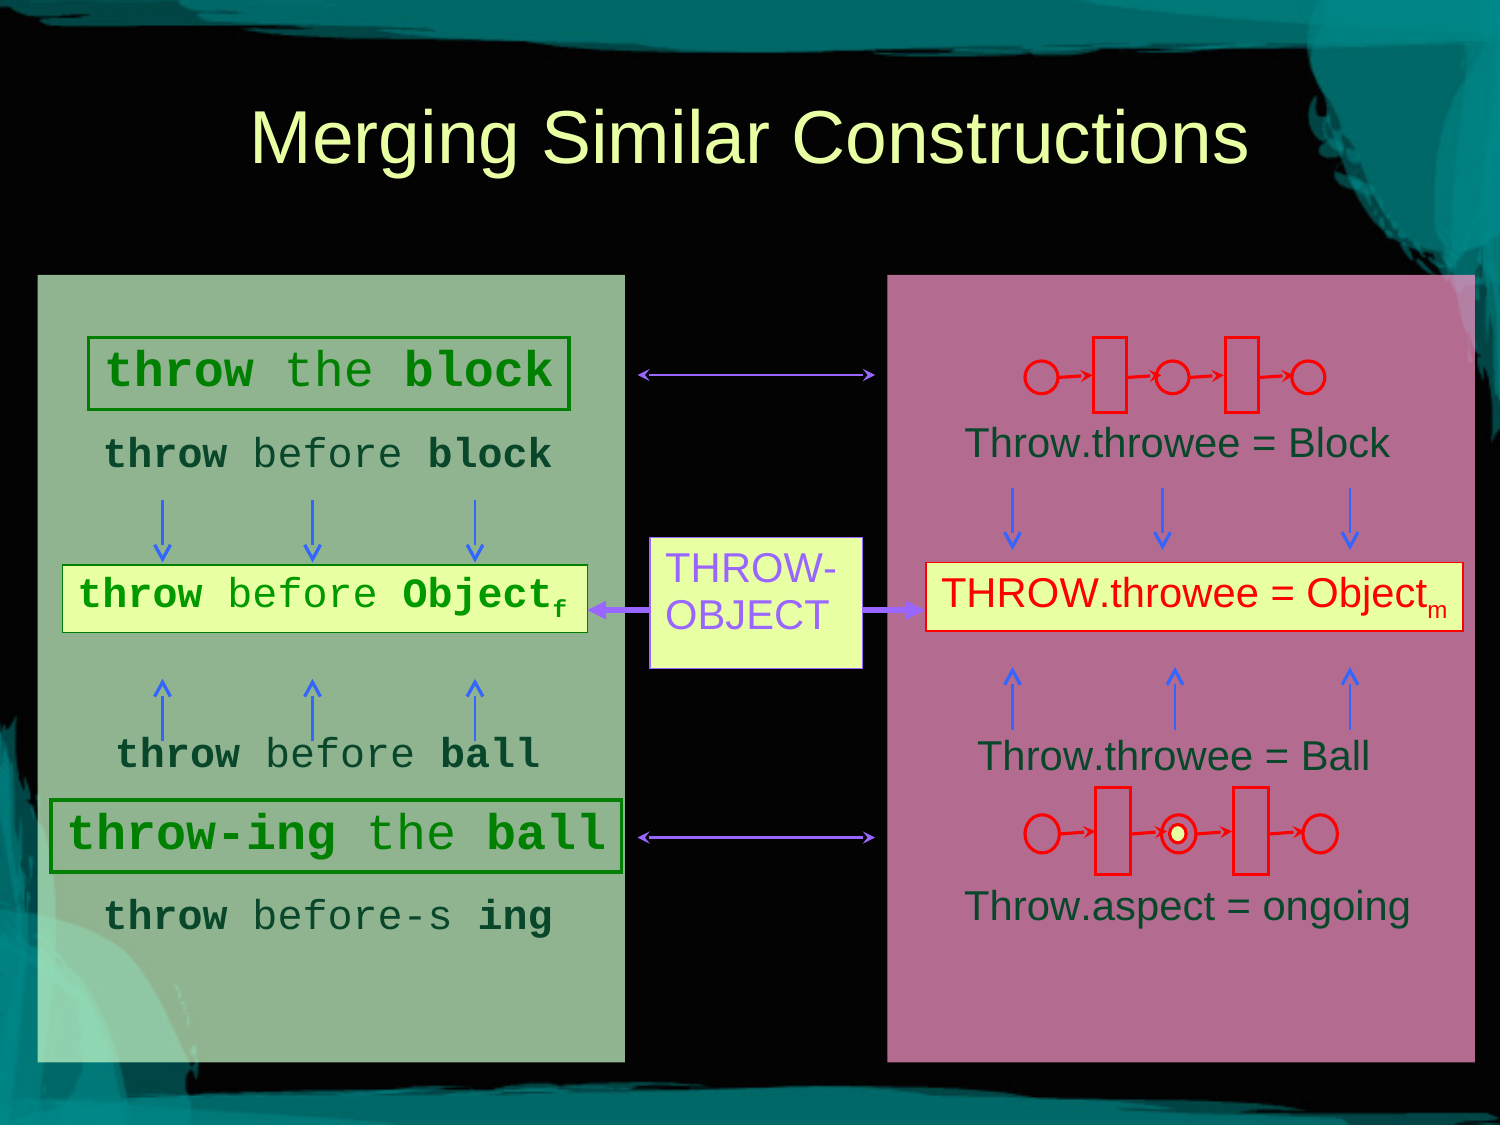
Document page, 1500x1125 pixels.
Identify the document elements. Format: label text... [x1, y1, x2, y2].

text_box throw before-s ing [87, 887, 568, 950]
text_box throw before ball [99, 724, 556, 788]
text_box throw the block [88, 337, 569, 410]
text_box [37, 274, 625, 1063]
text_box Throw.throwee = Ball [961, 725, 1386, 787]
text_box THROW-OBJECT [650, 537, 863, 669]
text_box Throw.throwee = Block [949, 412, 1406, 475]
text_box throw before block [87, 424, 568, 488]
text_box throw before Objectf [62, 564, 588, 633]
text_box THROW.throwee = Objectm [925, 562, 1464, 631]
text_box Throw.aspect = ongoing [949, 875, 1427, 937]
title Merging Similar Constructions [112, 49, 1388, 225]
text_box [887, 274, 1475, 1063]
text_box throw-ing the ball [51, 800, 622, 872]
picture [0, 0, 1500, 1125]
